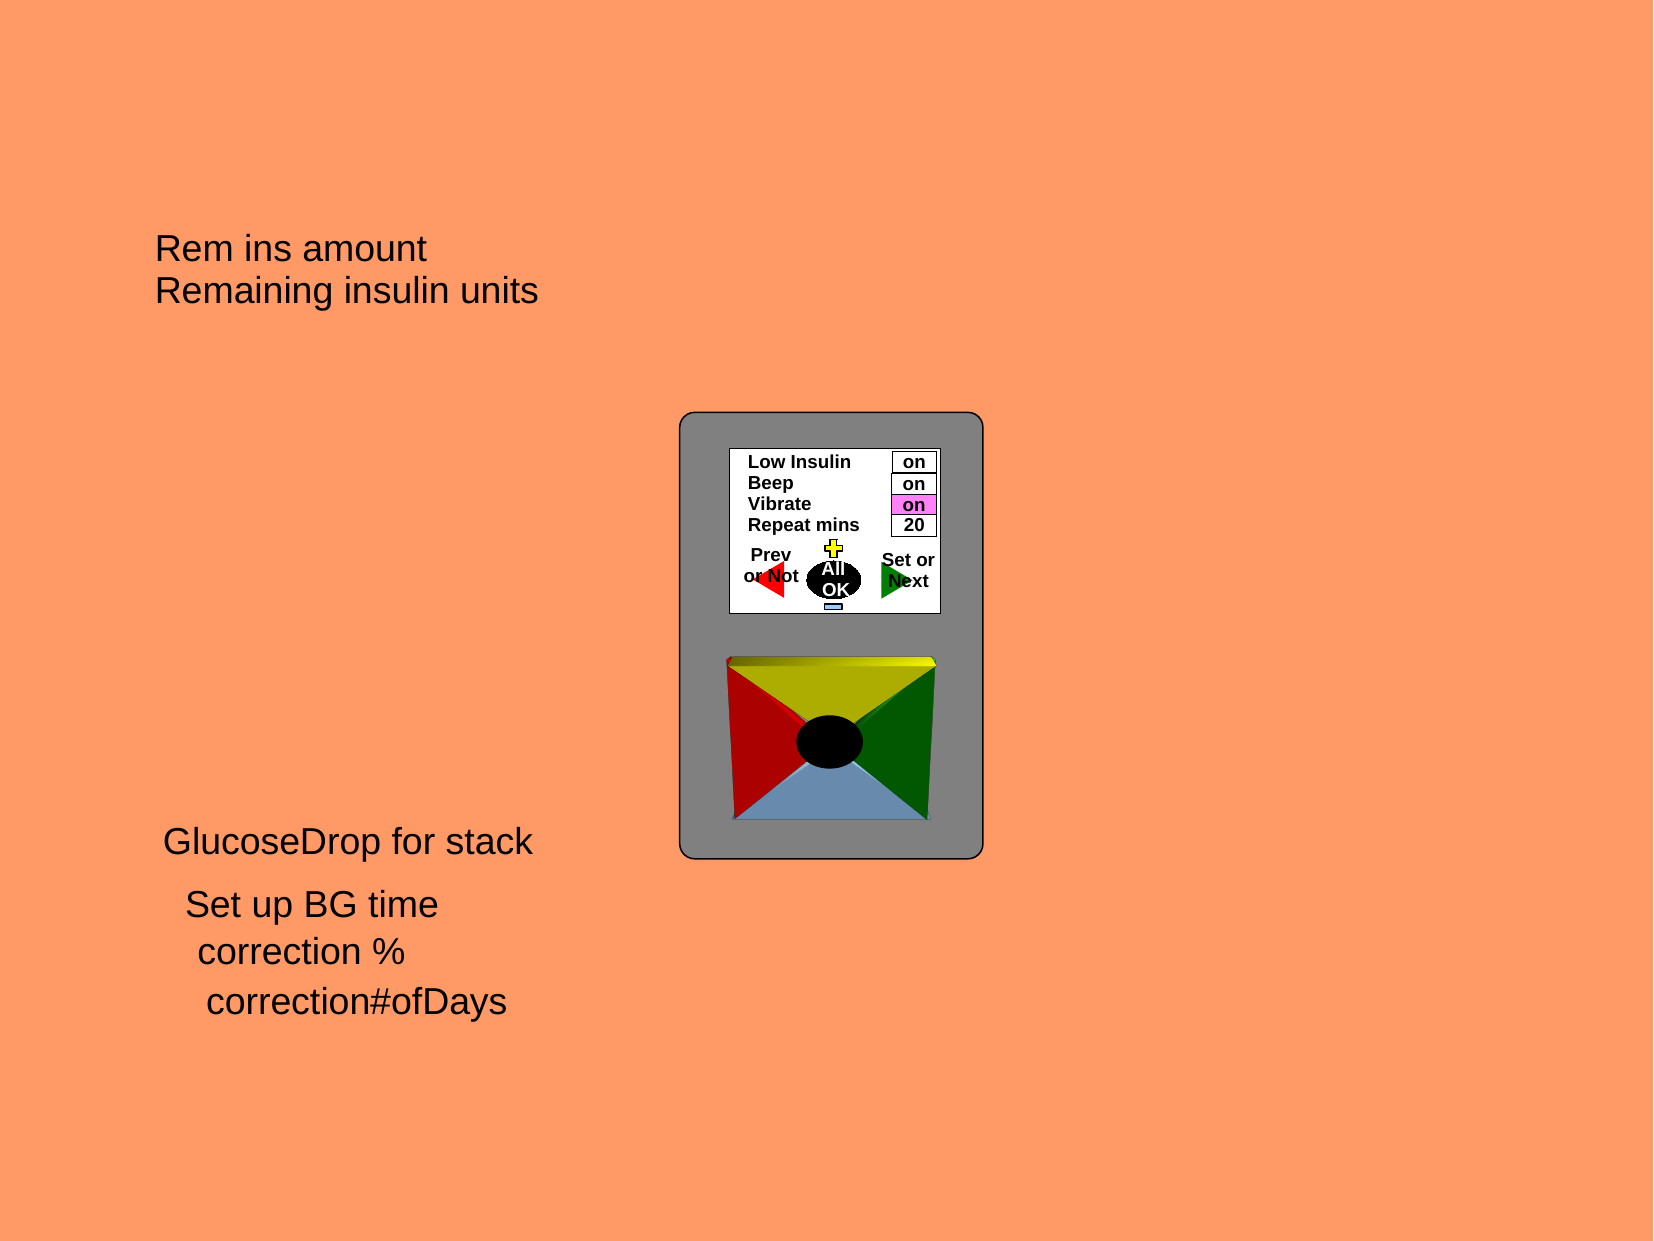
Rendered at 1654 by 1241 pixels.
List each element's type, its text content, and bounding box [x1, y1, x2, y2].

text_box GlucoseDrop for stack [148, 813, 568, 871]
text_box Set up BG time [170, 877, 464, 934]
text_box Set or Next [864, 542, 954, 599]
text_box on [892, 451, 937, 473]
text_box 20 [891, 514, 937, 537]
text_box correction % [182, 934, 461, 981]
text_box correction#ofDays [191, 974, 544, 1031]
text_box Rem ins amount Remaining insulin units [140, 220, 566, 320]
text_box Low Insulin Beep Vibrate Repeat mins [733, 444, 878, 544]
text_box on [891, 473, 937, 495]
text_box [679, 412, 983, 859]
text_box All OK [782, 551, 890, 609]
text_box Prev or Not [728, 537, 815, 595]
text_box on [891, 495, 937, 514]
